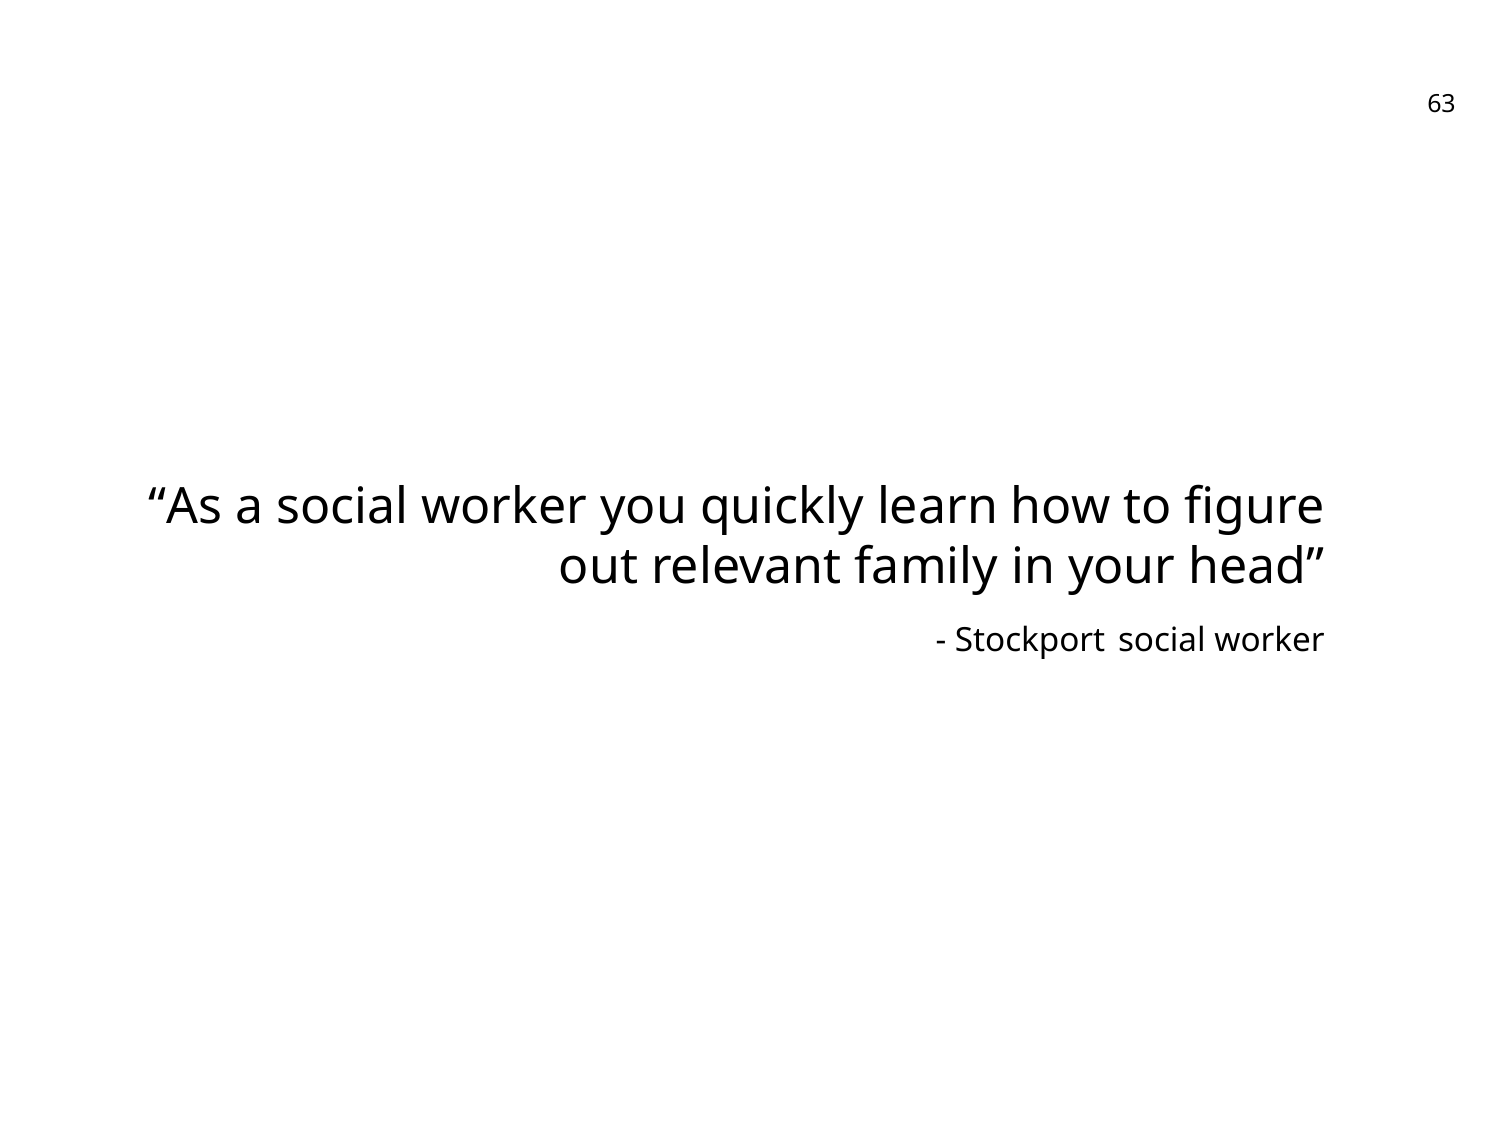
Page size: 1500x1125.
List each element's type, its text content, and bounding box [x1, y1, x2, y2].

text_box “As a social worker you quickly learn how to figure out relevant family in your head” - Stockport social worker [74, 466, 1340, 673]
slide_number <number> [1413, 87, 1456, 148]
